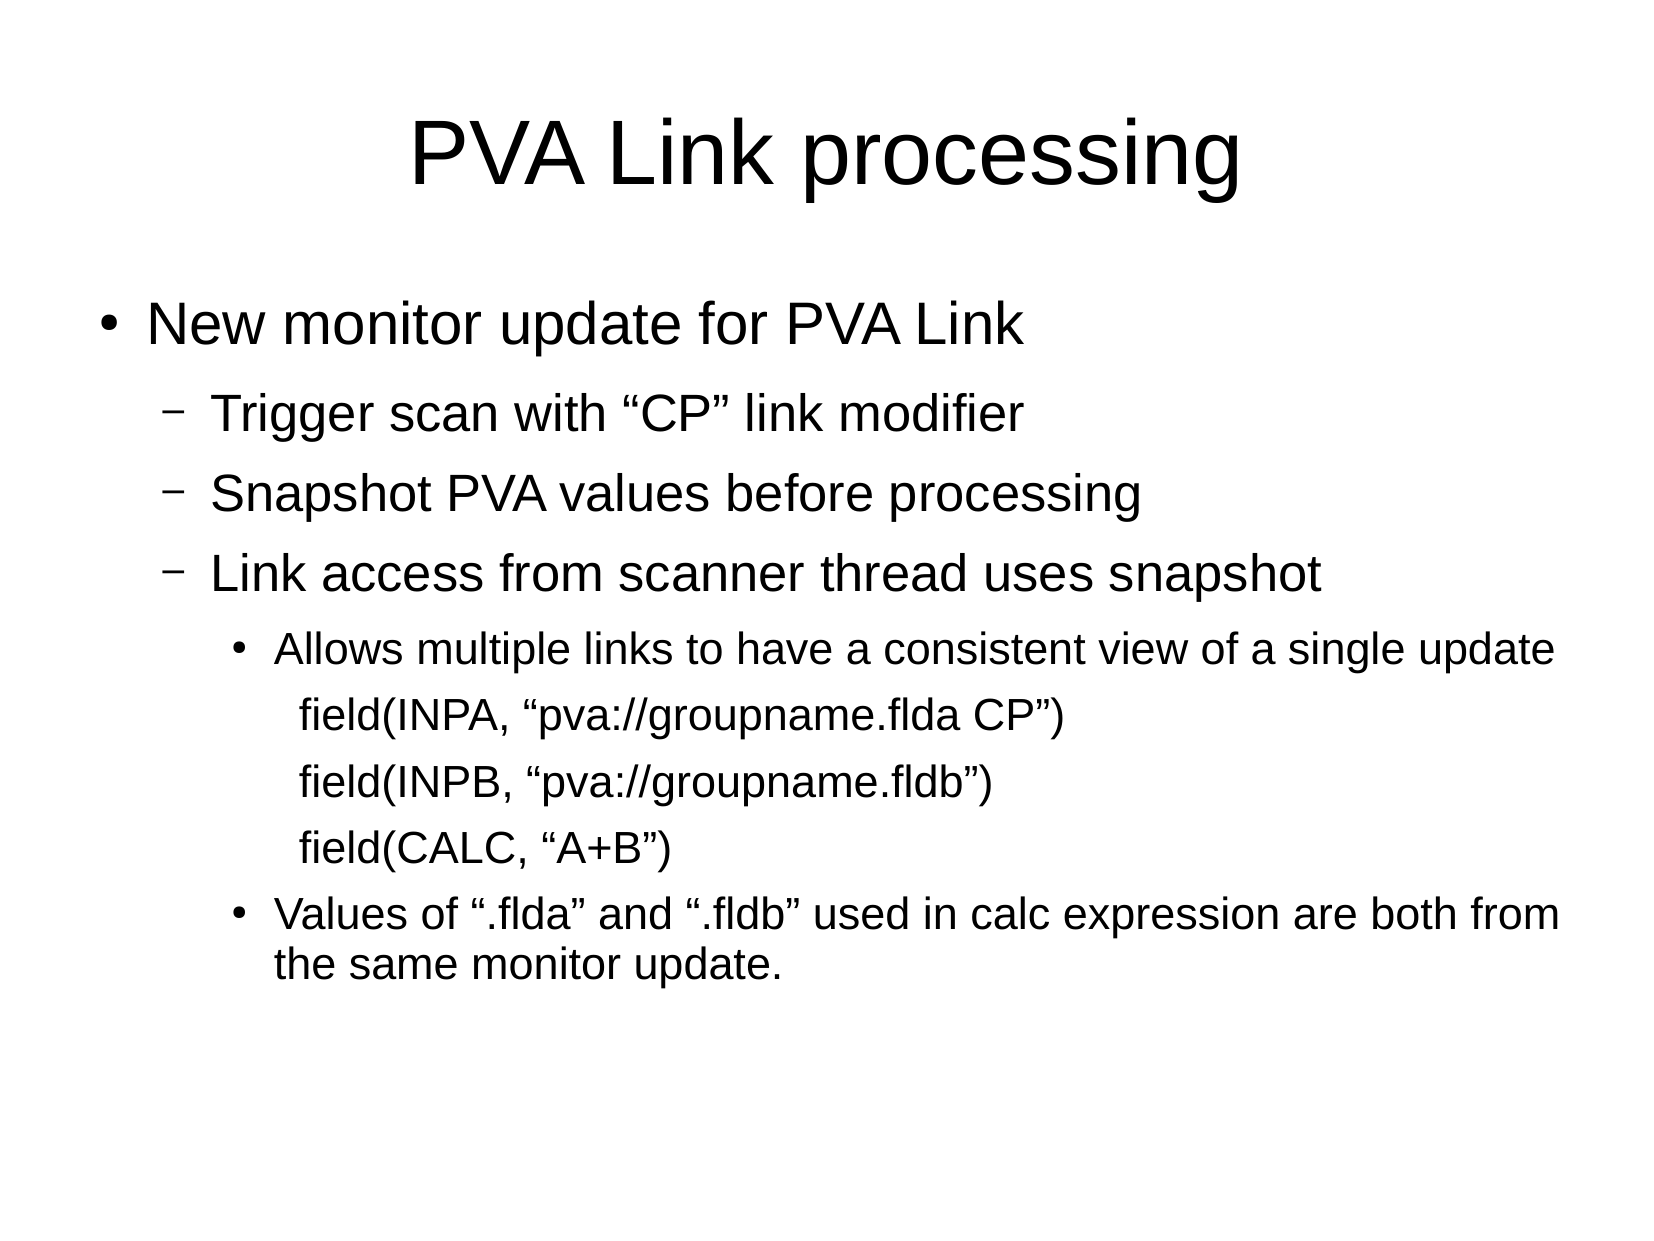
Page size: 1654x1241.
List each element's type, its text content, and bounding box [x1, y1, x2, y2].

list New monitor update for PVA Link Trigger scan with “CP” link modifier Snapshot PVA values before processing Link access from scanner thread uses snapshot Allows multiple links to have a consistent view of a single update field(INPA, “pva://groupname.flda CP”) field(INPB, “pva://groupname.fldb”) field(CALC, “A+B”) Values of “.flda” and “.fldb” used in calc expression are both from the same monitor update. [82, 290, 1571, 1010]
title PVA Link processing [82, 49, 1571, 257]
